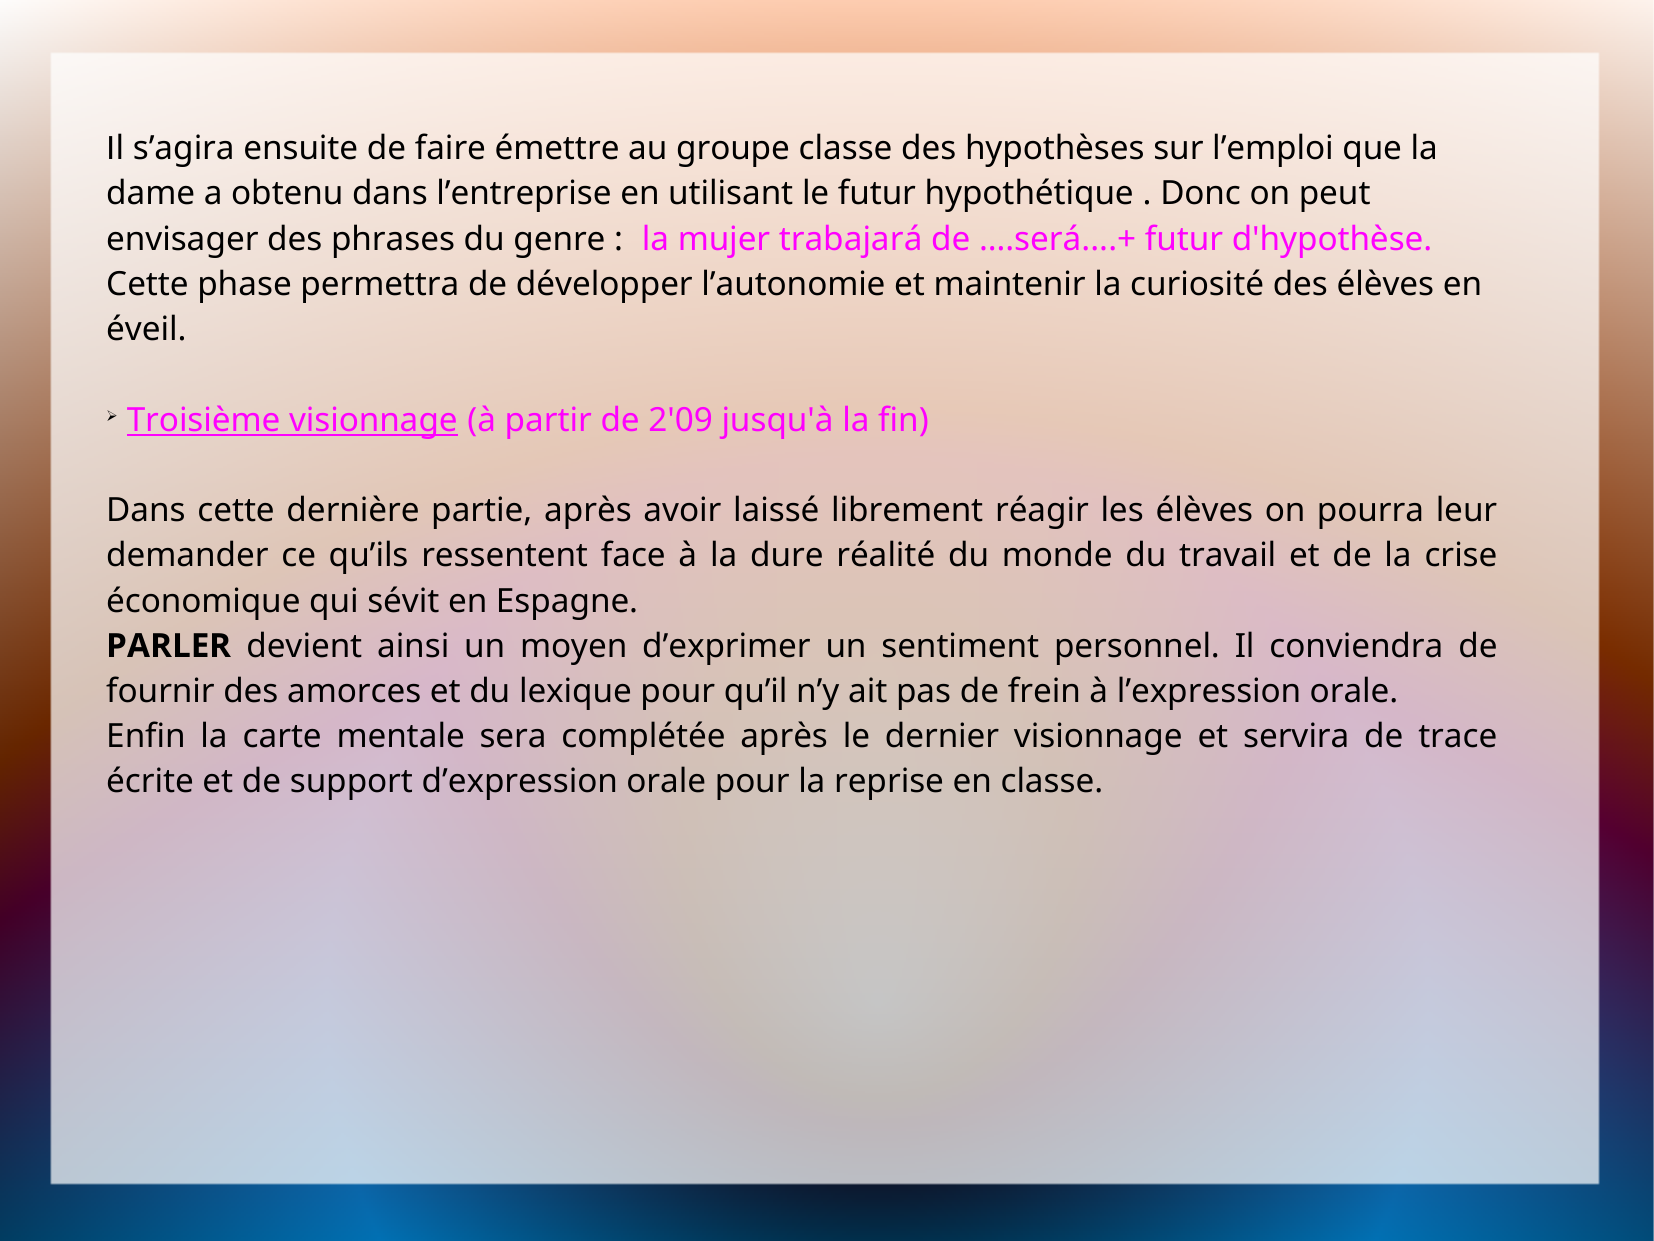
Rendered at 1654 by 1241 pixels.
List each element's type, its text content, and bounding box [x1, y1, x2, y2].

picture [0, 0, 1654, 1241]
text_box Il s’agira ensuite de faire émettre au groupe classe des hypothèses sur l’emploi que la dame a obtenu dans l’entreprise en utilisant le futur hypothétique . Donc on peut envisager des phrases du genre : la mujer trabajará de ….será....+ futur d'hypothèse. Cette phase permettra de développer l’autonomie et maintenir la curiosité des élèves en éveil. Troisième visionnage (à partir de 2'09 jusqu'à la fin) Dans cette dernière partie, après avoir laissé librement réagir les élèves on pourra leur demander ce qu’ils ressentent face à la dure réalité du monde du travail et de la crise économique qui sévit en Espagne. PARLER devient ainsi un moyen d’exprimer un sentiment personnel. Il conviendra de fournir des amorces et du lexique pour qu’il n’y ait pas de frein à l’expression orale. Enfin la carte mentale sera complétée après le dernier visionnage et servira de trace écrite et de support d’expression orale pour la reprise en classe. [106, 124, 1501, 911]
